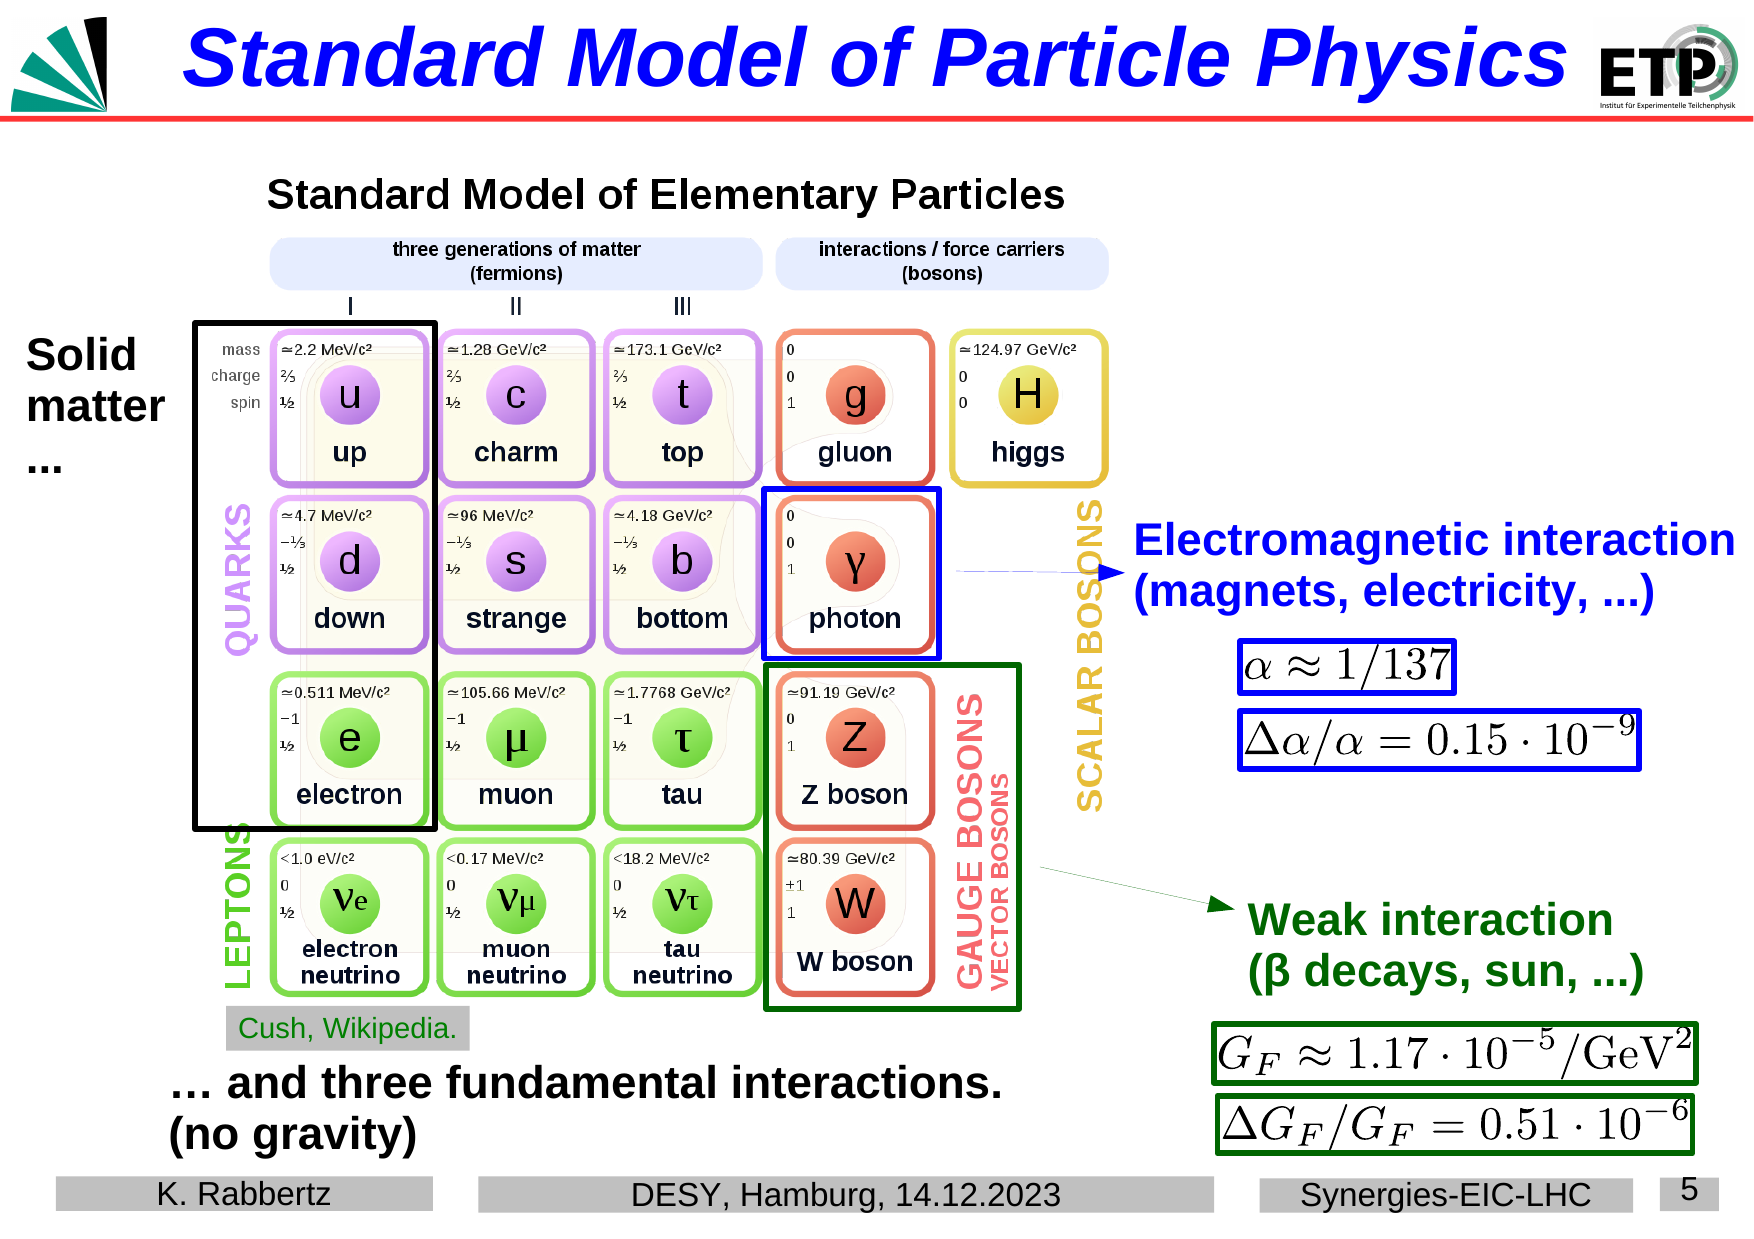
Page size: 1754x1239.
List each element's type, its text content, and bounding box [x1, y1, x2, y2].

text_box … and three fundamental interactions. (no gravity) [156, 1050, 1016, 1166]
picture [203, 326, 432, 826]
picture [1216, 1026, 1693, 1080]
picture [1243, 644, 1452, 691]
picture [11, 17, 107, 113]
text_box Cush, Wikipedia. [226, 1005, 470, 1051]
picture [1630, 17, 1745, 112]
picture [1242, 713, 1637, 766]
picture [1220, 1098, 1690, 1151]
title Standard Model of Particle Physics [124, 0, 1630, 116]
text_box Solid matter ... [13, 323, 178, 489]
picture [203, 145, 1128, 1030]
text_box Weak interaction (β decays, sun, ...) [1235, 887, 1658, 1002]
text_box Electromagnetic interaction (magnets, electricity, ...) [1121, 507, 1754, 623]
